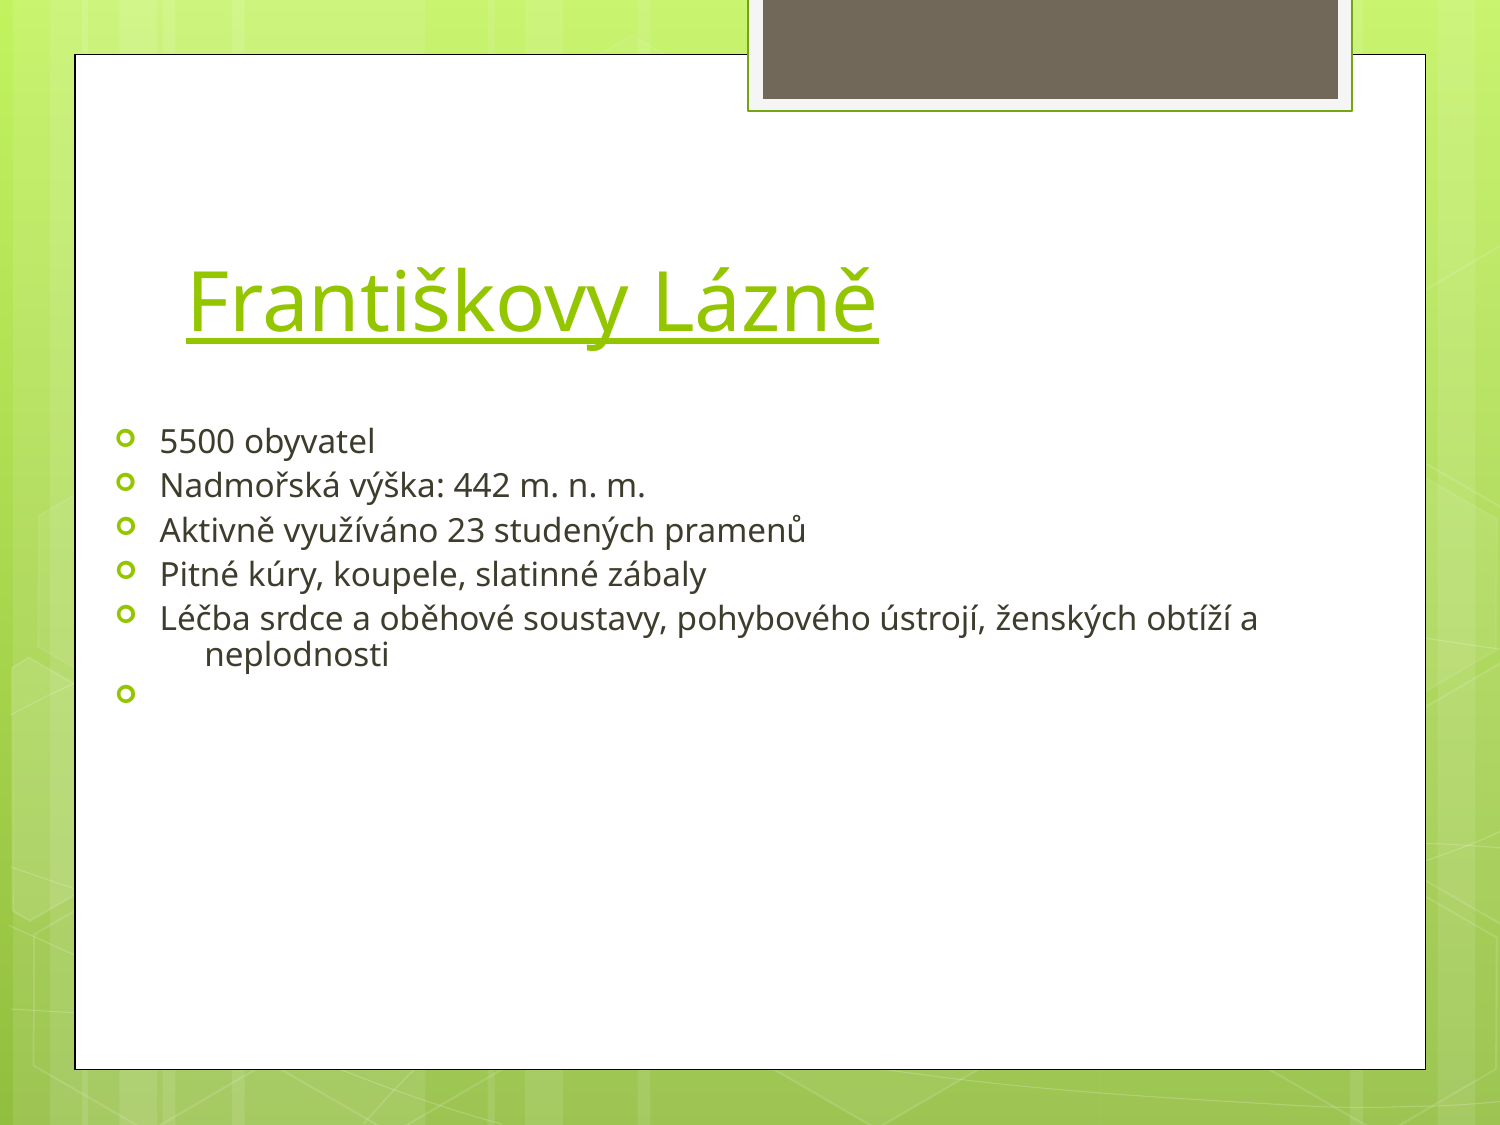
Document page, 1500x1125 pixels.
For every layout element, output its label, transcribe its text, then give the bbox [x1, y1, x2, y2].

title Františkovy Lázně [171, 168, 1324, 356]
list 5500 obyvatel Nadmořská výška: 442 m. n. m. Aktivně využíváno 23 studených pramenů Pitné kúry, koupele, slatinné zábaly Léčba srdce a oběhové soustavy, pohybového ústrojí, ženských obtíží a neplodnosti [76, 373, 1427, 995]
